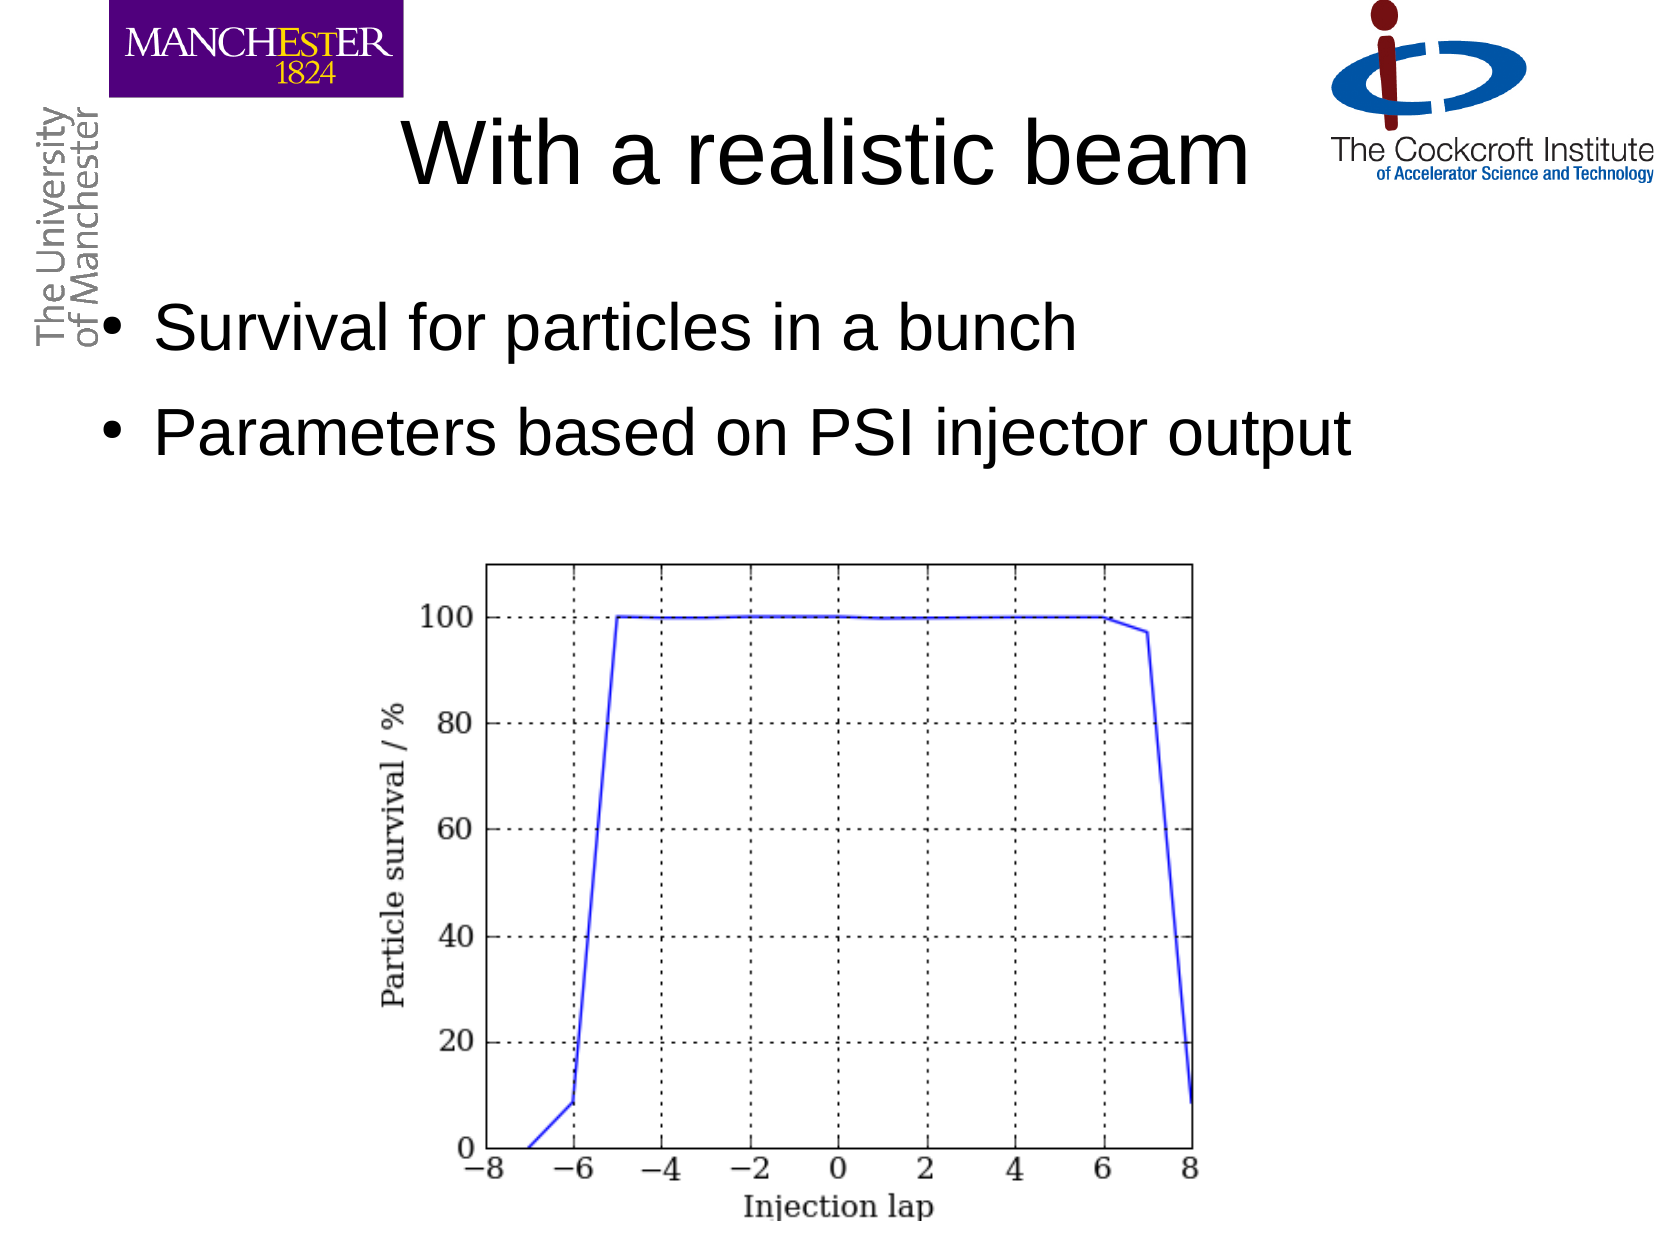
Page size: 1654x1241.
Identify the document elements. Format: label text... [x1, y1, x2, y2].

picture [1331, 0, 1654, 183]
picture [0, 0, 404, 347]
title With a realistic beam [82, 49, 1571, 257]
picture [371, 491, 1283, 1221]
list Survival for particles in a bunch Parameters based on PSI injector output [82, 290, 1571, 1109]
